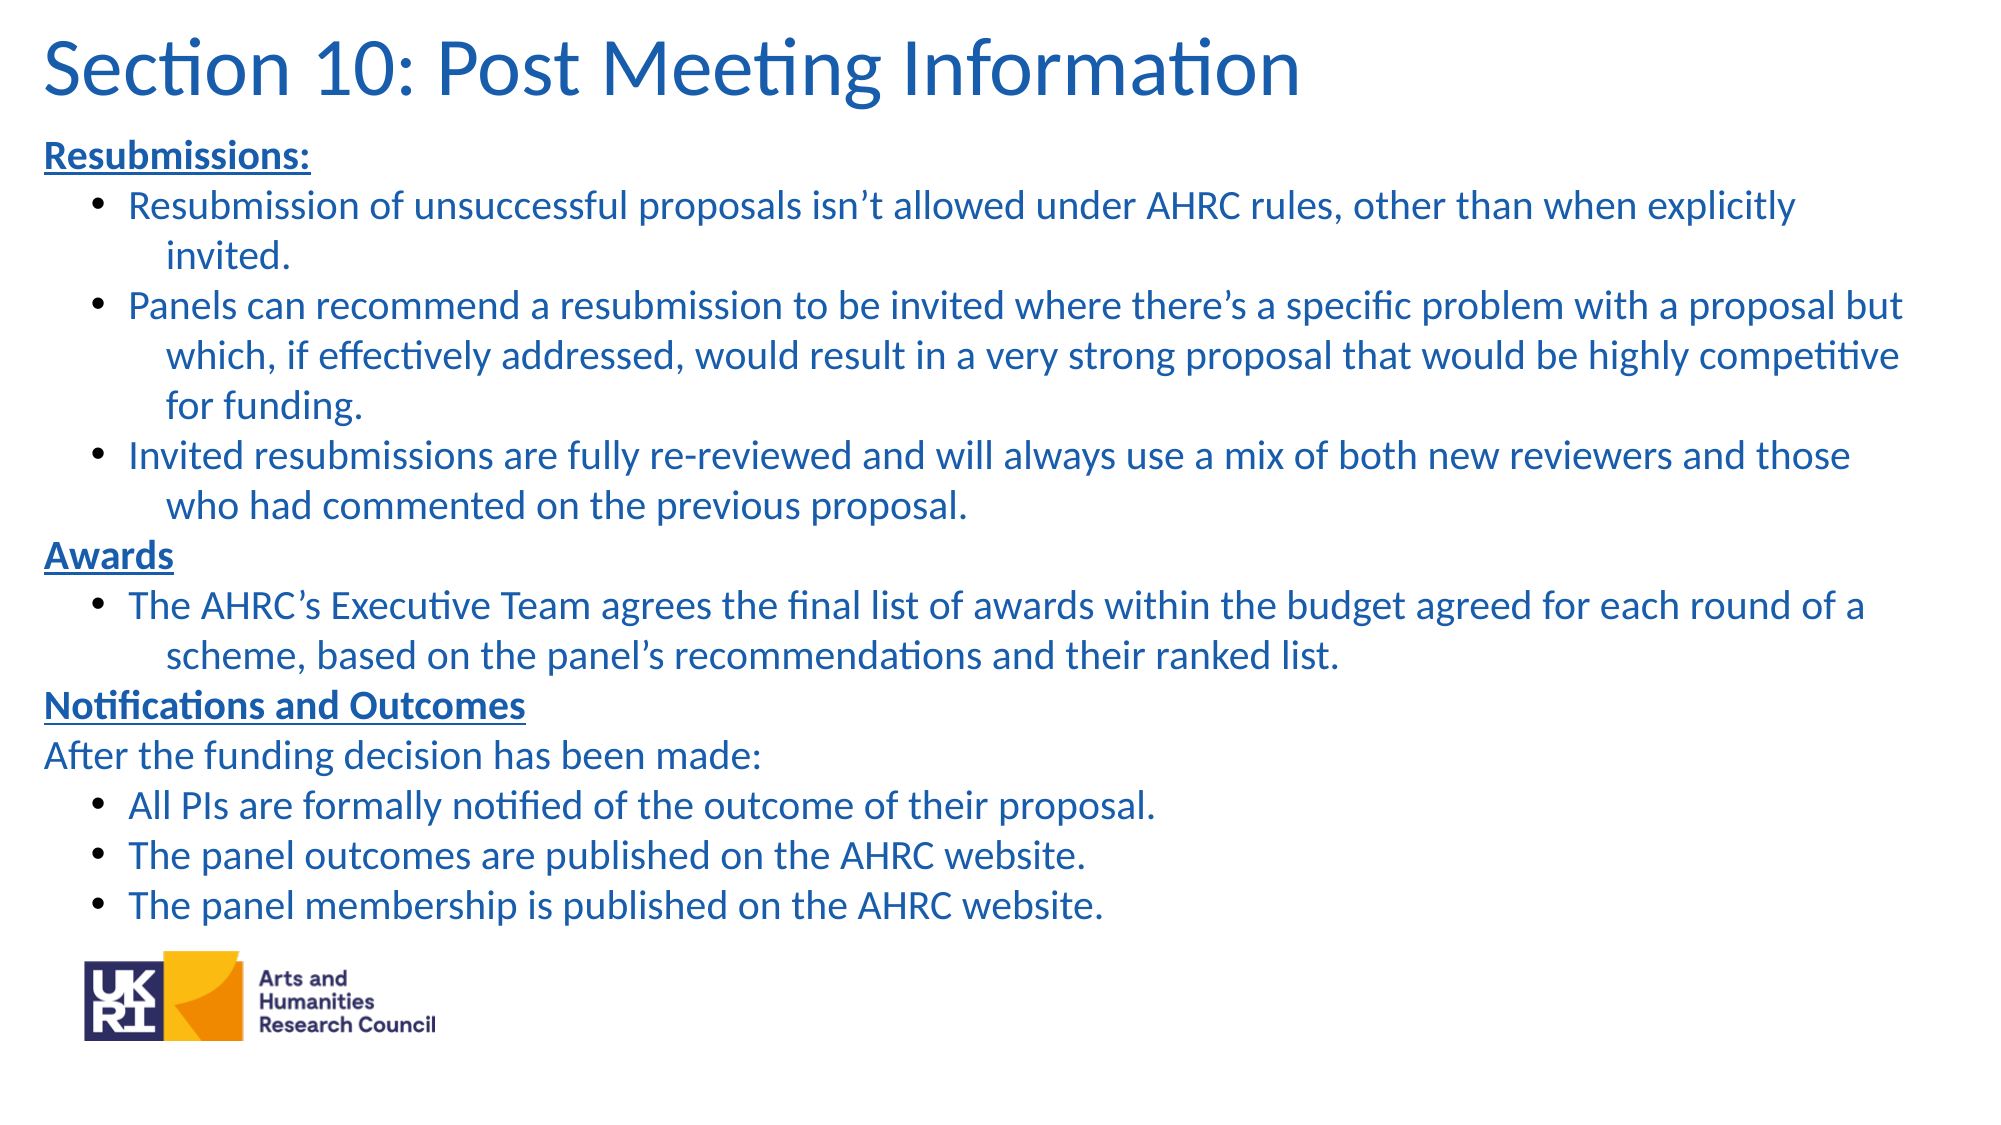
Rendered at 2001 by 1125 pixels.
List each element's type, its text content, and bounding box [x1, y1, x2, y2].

text_box Resubmissions: Resubmission of unsuccessful proposals isn’t allowed under AHRC rules, other than when explicitly invited. Panels can recommend a resubmission to be invited where there’s a specific problem with a proposal but which, if effectively addressed, would result in a very strong proposal that would be highly competitive for funding. Invited resubmissions are fully re-reviewed and will always use a mix of both new reviewers and those who had commented on the previous proposal. Awards The AHRC’s Executive Team agrees the final list of awards within the budget agreed for each round of a scheme, based on the panel’s recommendations and their ranked list. Notifications and Outcomes After the funding decision has been made: All PIs are formally notified of the outcome of their proposal. The panel outcomes are published on the AHRC website. The panel membership is published on the AHRC website. [19, 120, 1925, 1090]
text_box Section 10: Post Meeting Information [29, 4, 1933, 119]
